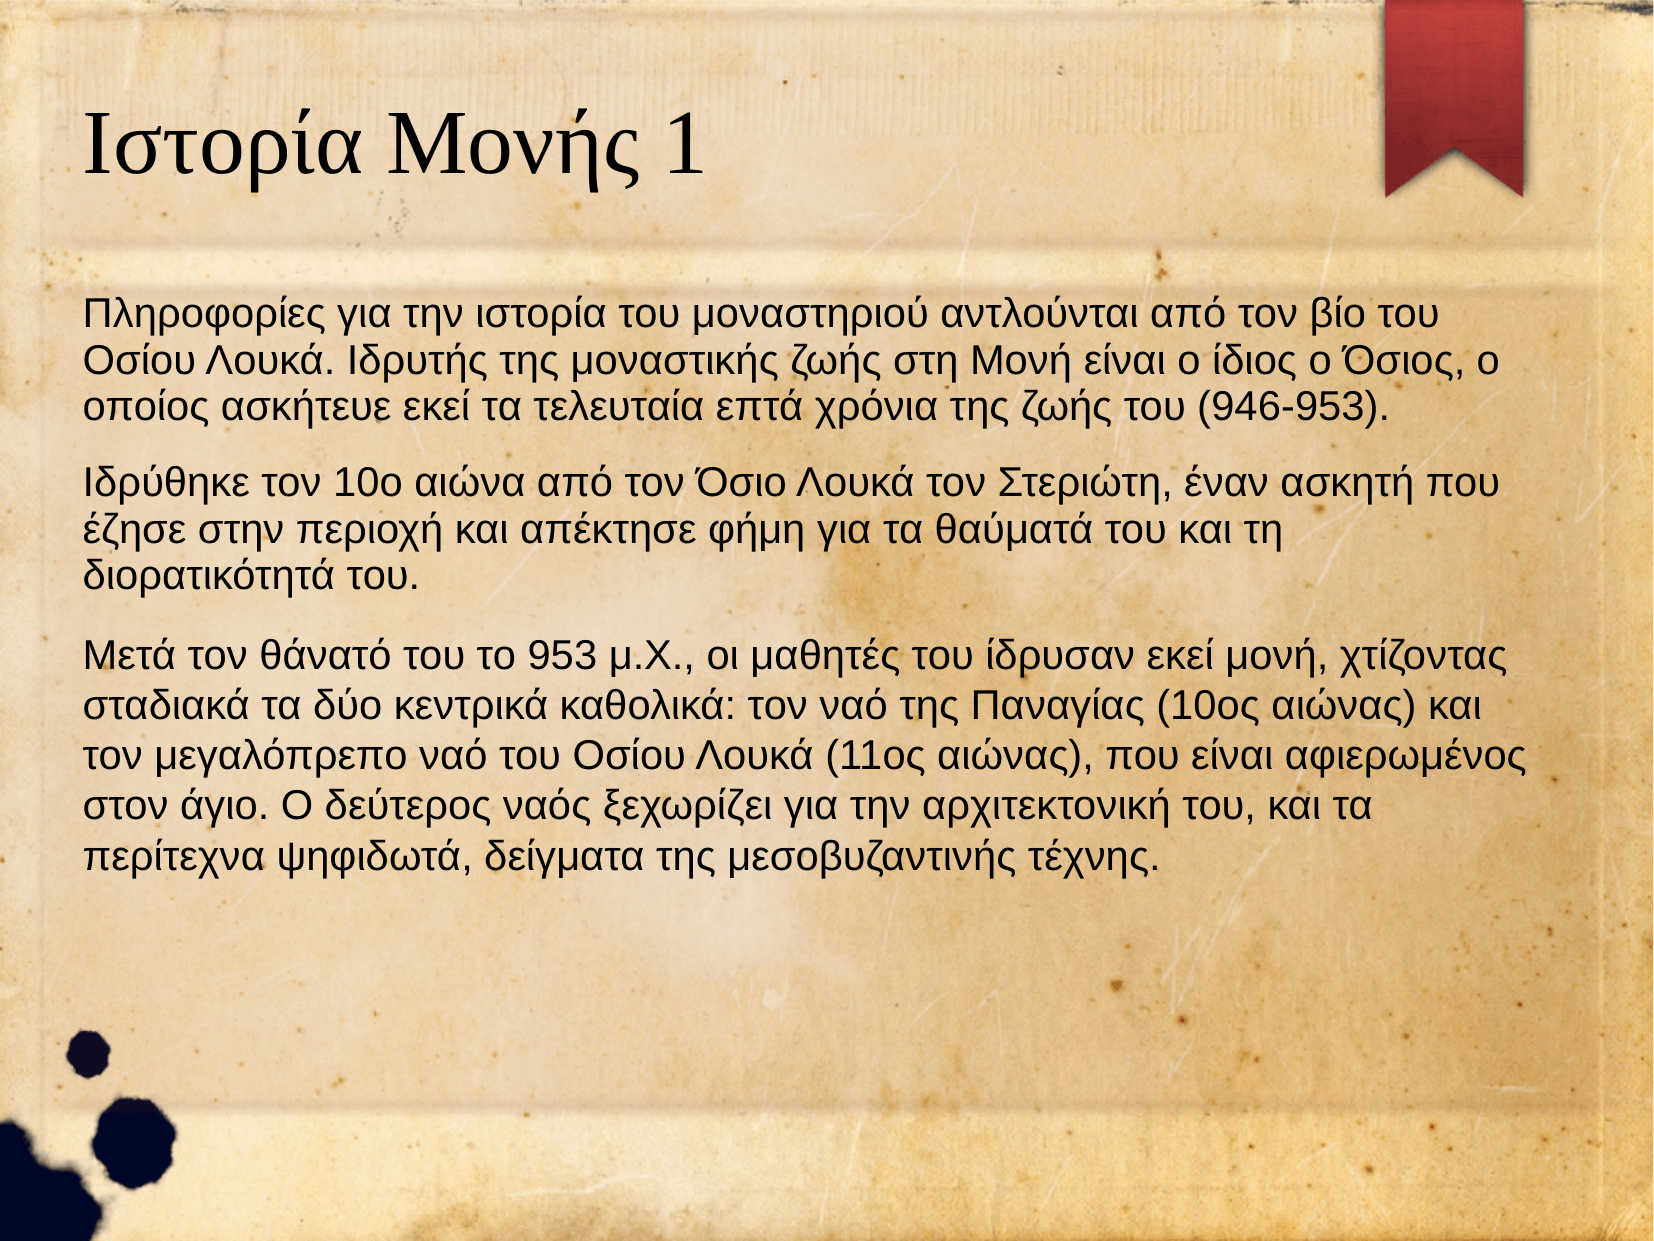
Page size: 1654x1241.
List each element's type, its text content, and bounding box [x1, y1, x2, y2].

list Πληροφορίες για την ιστορία του μοναστηριού αντλούνται από τον βίο του Οσίου Λουκά. Ιδρυτής της μοναστικής ζωής στη Μονή είναι ο ίδιος ο Όσιος, ο οποίος ασκήτευε εκεί τα τελευταία επτά χρόνια της ζωής του (946-953). Ιδρύθηκε τον 10ο αιώνα από τον Όσιο Λουκά τον Στεριώτη, έναν ασκητή που έζησε στην περιοχή και απέκτησε φήμη για τα θαύματά του και τη διορατικότητά του. Μετά τον θάνατό του το 953 μ.Χ., οι μαθητές του ίδρυσαν εκεί μονή, χτίζοντας σταδιακά τα δύο κεντρικά καθολικά: τον ναό της Παναγίας (10ος αιώνας) και τον μεγαλόπρεπο ναό του Οσίου Λουκά (11ος αιώνας), που είναι αφιερωμένος στον άγιο. Ο δεύτερος ναός ξεχωρίζει για την αρχιτεκτονική του, και τα περίτεχνα ψηφιδωτά, δείγματα της μεσοβυζαντινής τέχνης. [82, 290, 1538, 1010]
title Ιστορία Μονής 1 [82, 49, 1347, 237]
picture [0, 0, 1654, 1241]
